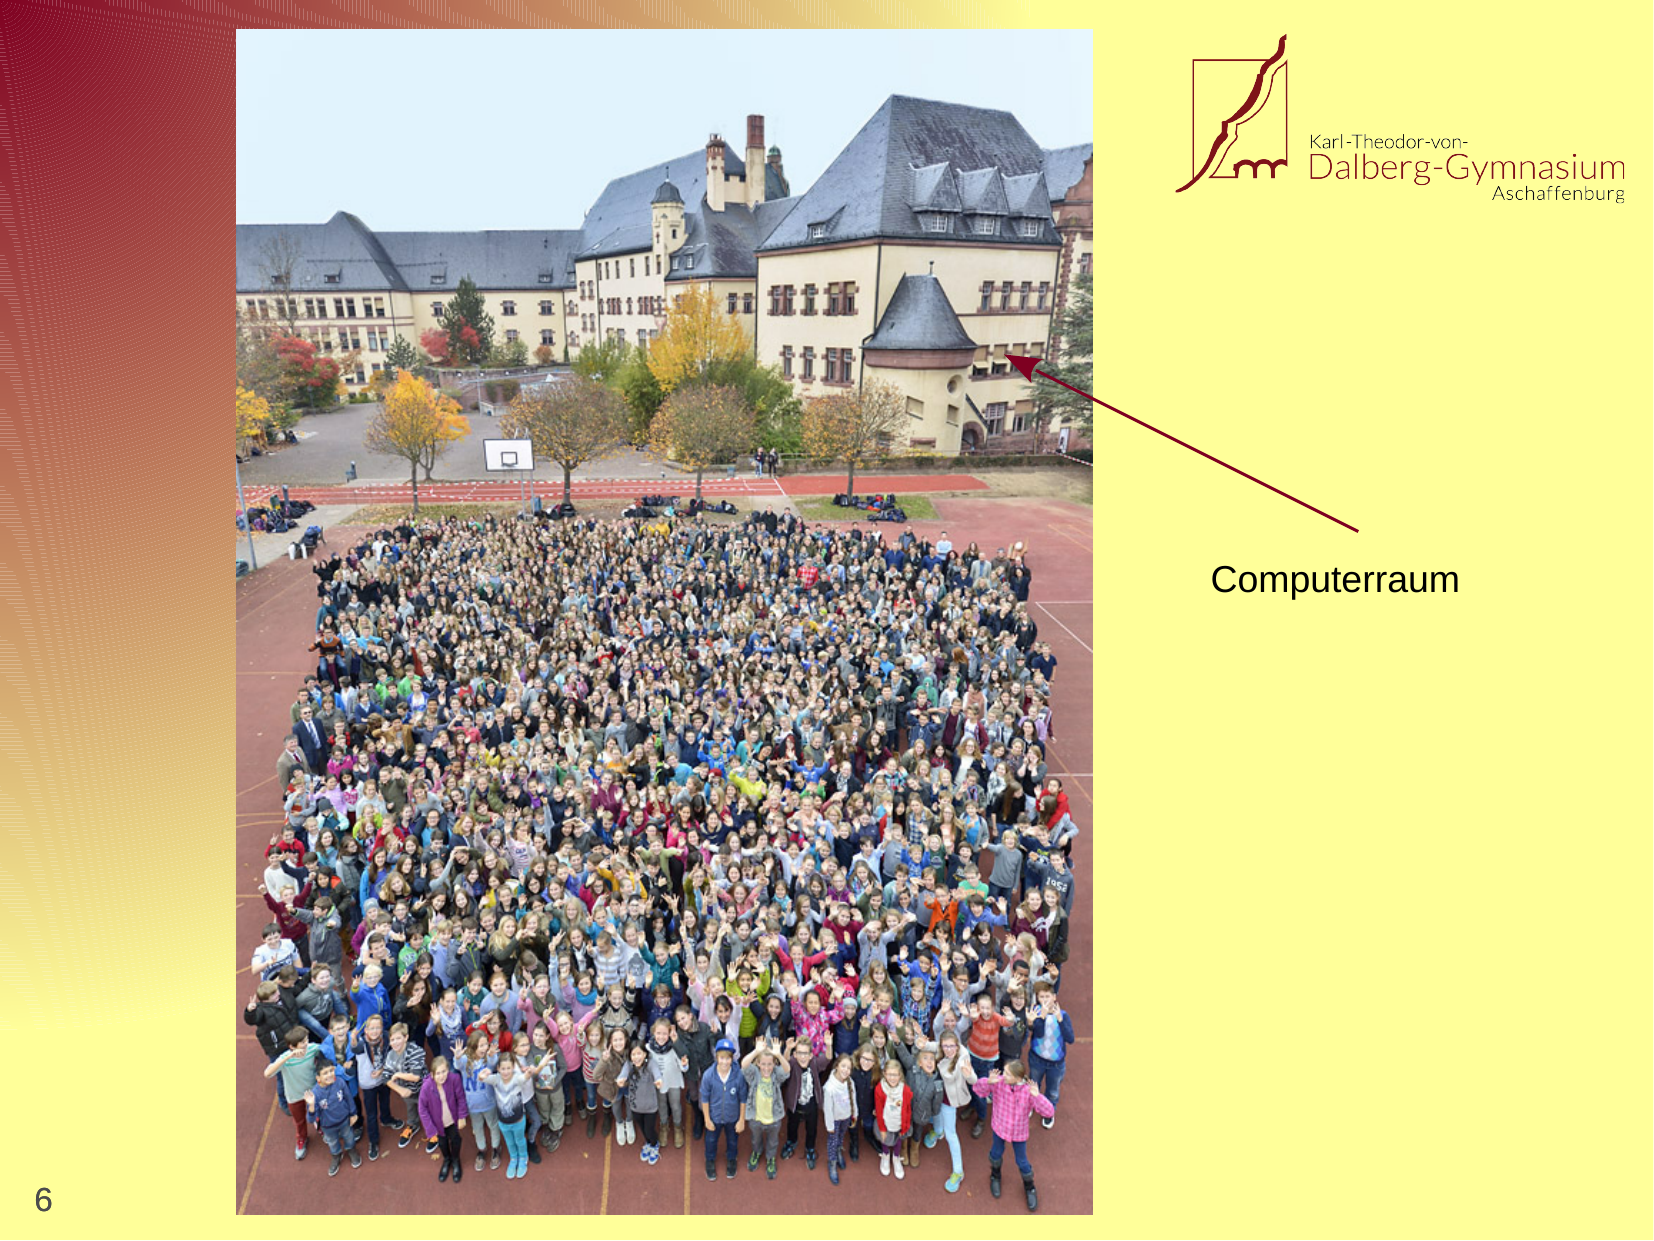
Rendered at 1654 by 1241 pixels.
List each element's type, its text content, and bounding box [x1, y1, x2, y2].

list Computerraum [1210, 558, 1625, 650]
picture [236, 29, 1093, 1215]
picture [1174, 29, 1625, 207]
